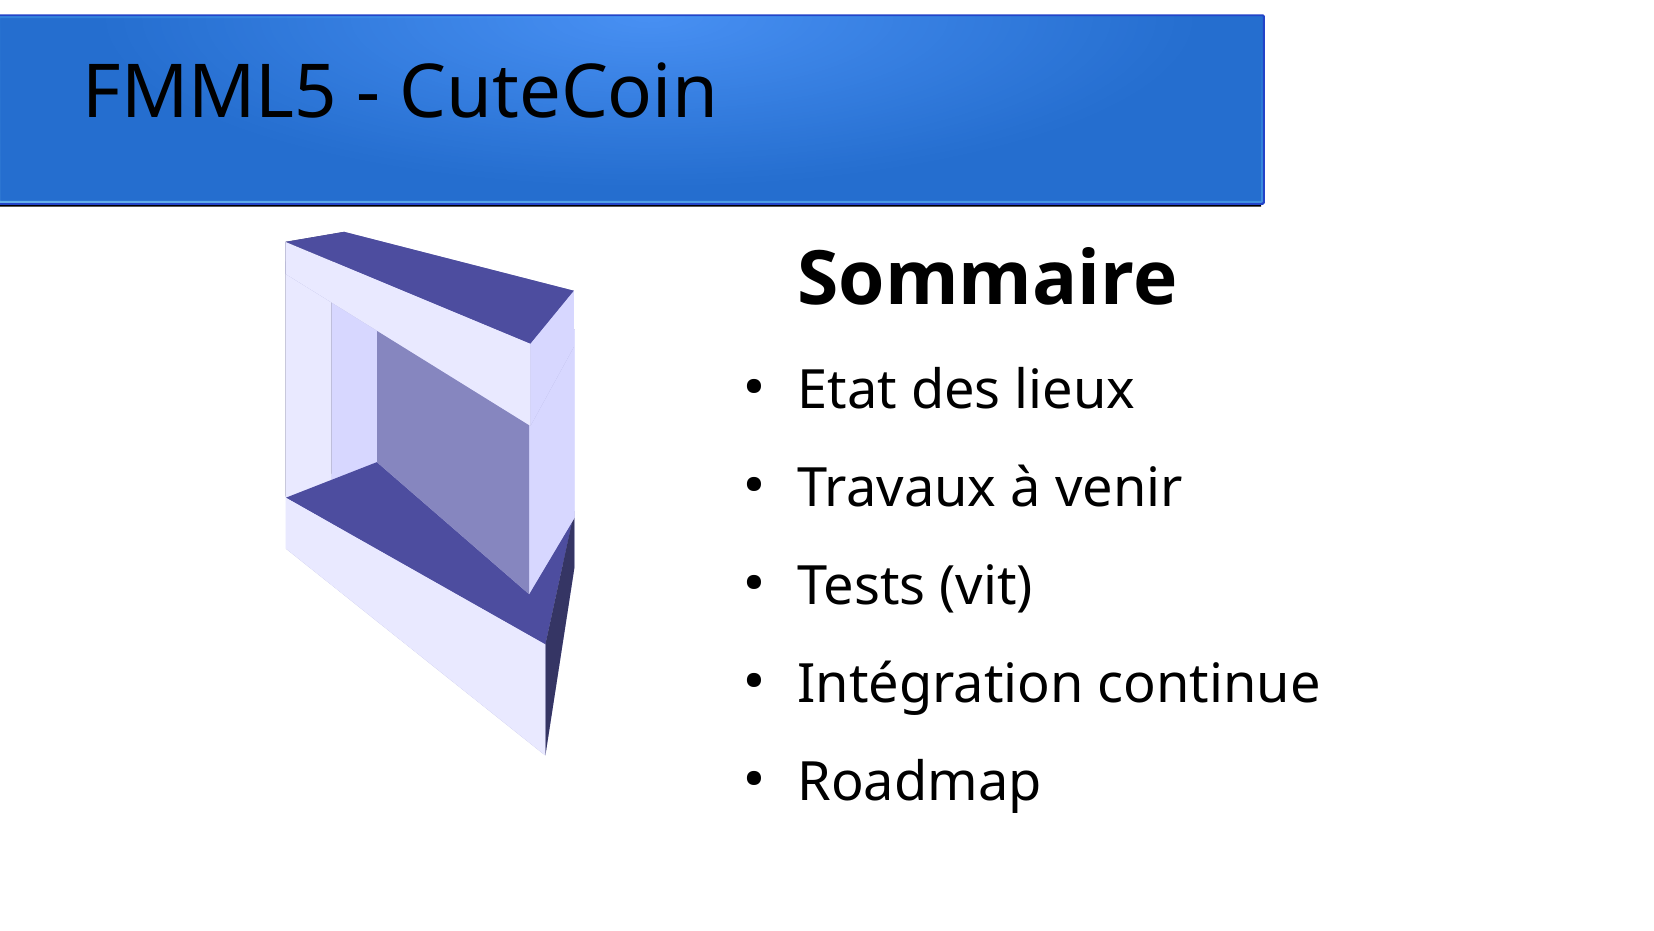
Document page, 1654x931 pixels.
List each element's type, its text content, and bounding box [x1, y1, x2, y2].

title FMML5 - CuteCoin [82, 35, 1571, 142]
list Sommaire Etat des lieux Travaux à venir Tests (vit) Intégration continue Roadmap [726, 224, 1453, 827]
picture [176, 224, 716, 764]
